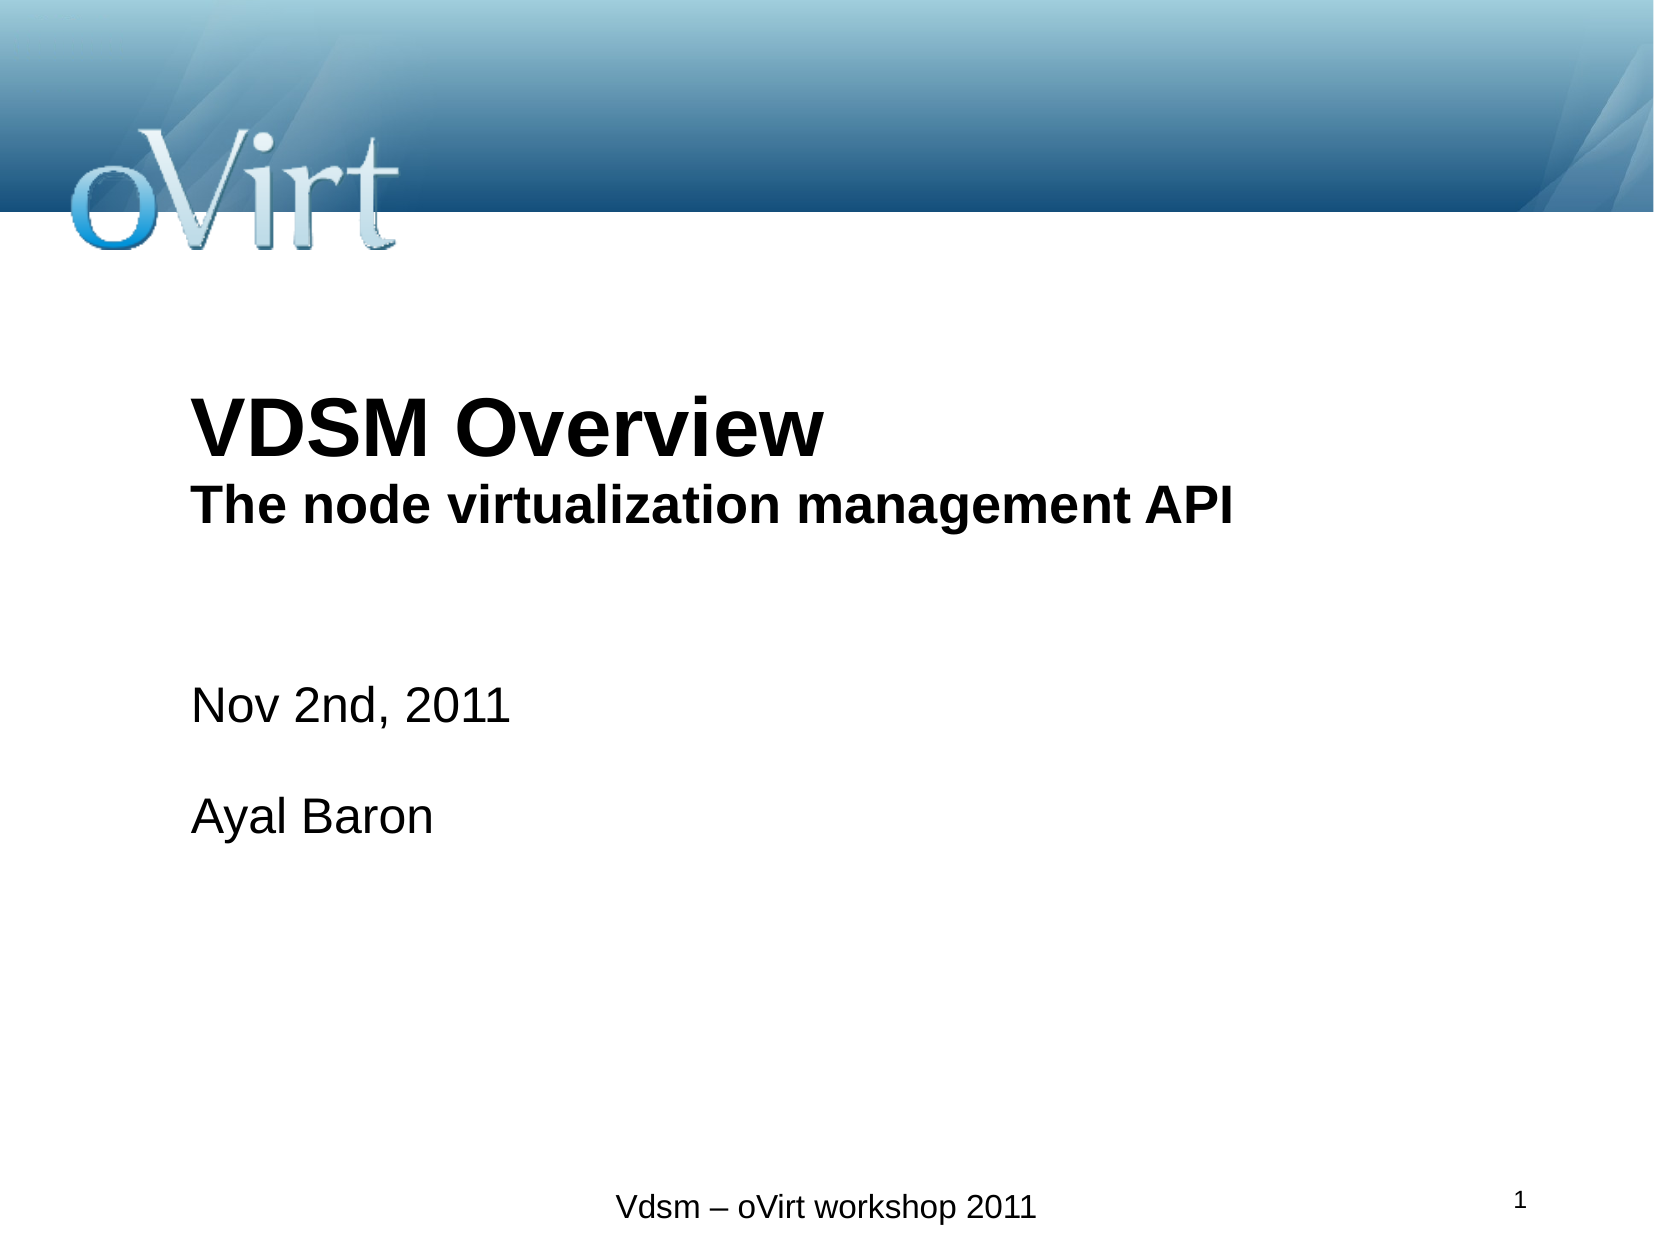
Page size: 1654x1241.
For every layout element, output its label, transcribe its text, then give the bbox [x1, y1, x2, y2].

text_box VDSM Overview The node virtualization management API [175, 374, 1549, 543]
picture [0, 0, 1654, 250]
text_box Nov 2nd, 2011 Ayal Baron [176, 669, 1549, 852]
